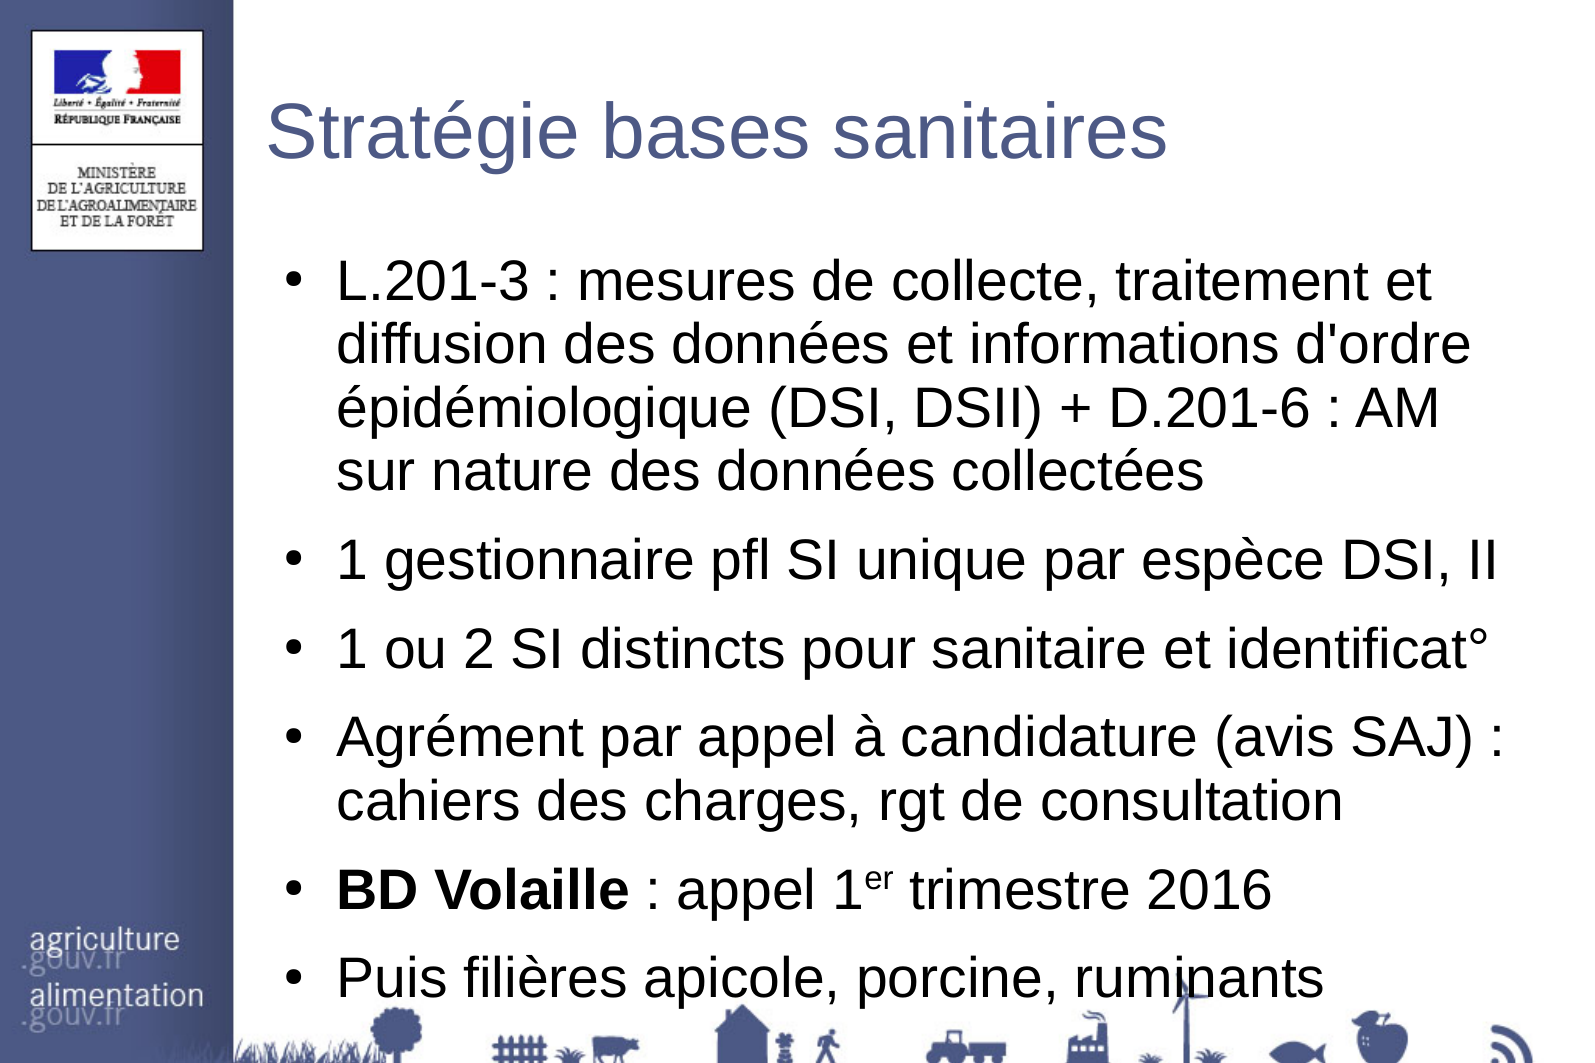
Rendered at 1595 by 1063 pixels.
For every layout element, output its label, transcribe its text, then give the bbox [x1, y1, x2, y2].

picture [0, 0, 1595, 1063]
list L.201-3 : mesures de collecte, traitement et diffusion des données et informations d'ordre épidémiologique (DSI, DSII) + D.201-6 : AM sur nature des données collectées 1 gestionnaire pfl SI unique par espèce DSI, II 1 ou 2 SI distincts pour sanitaire et identificat° Agrément par appel à candidature (avis SAJ) : cahiers des charges, rgt de consultation BD Volaille : appel 1er trimestre 2016 Puis filières apicole, porcine, ruminants [265, 248, 1536, 1011]
title Stratégie bases sanitaires [265, 42, 1536, 220]
